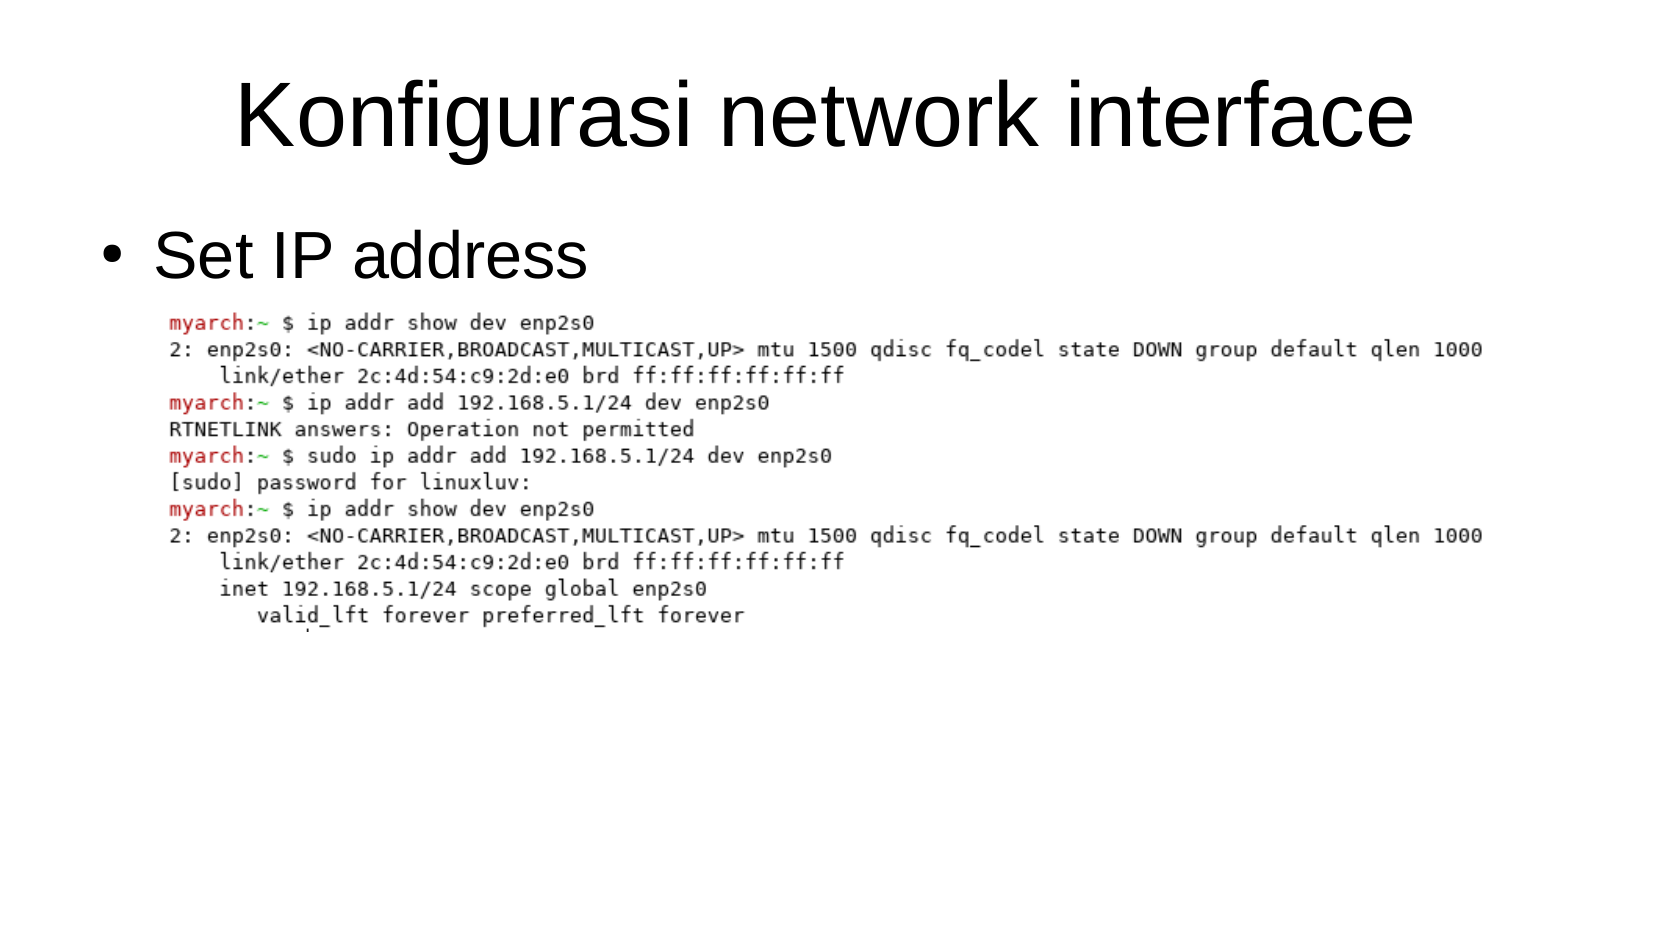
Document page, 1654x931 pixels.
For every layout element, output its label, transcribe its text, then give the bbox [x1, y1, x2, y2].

list Set IP address [82, 217, 1571, 758]
title Konfigurasi network interface [82, 37, 1571, 193]
picture [168, 305, 1499, 632]
